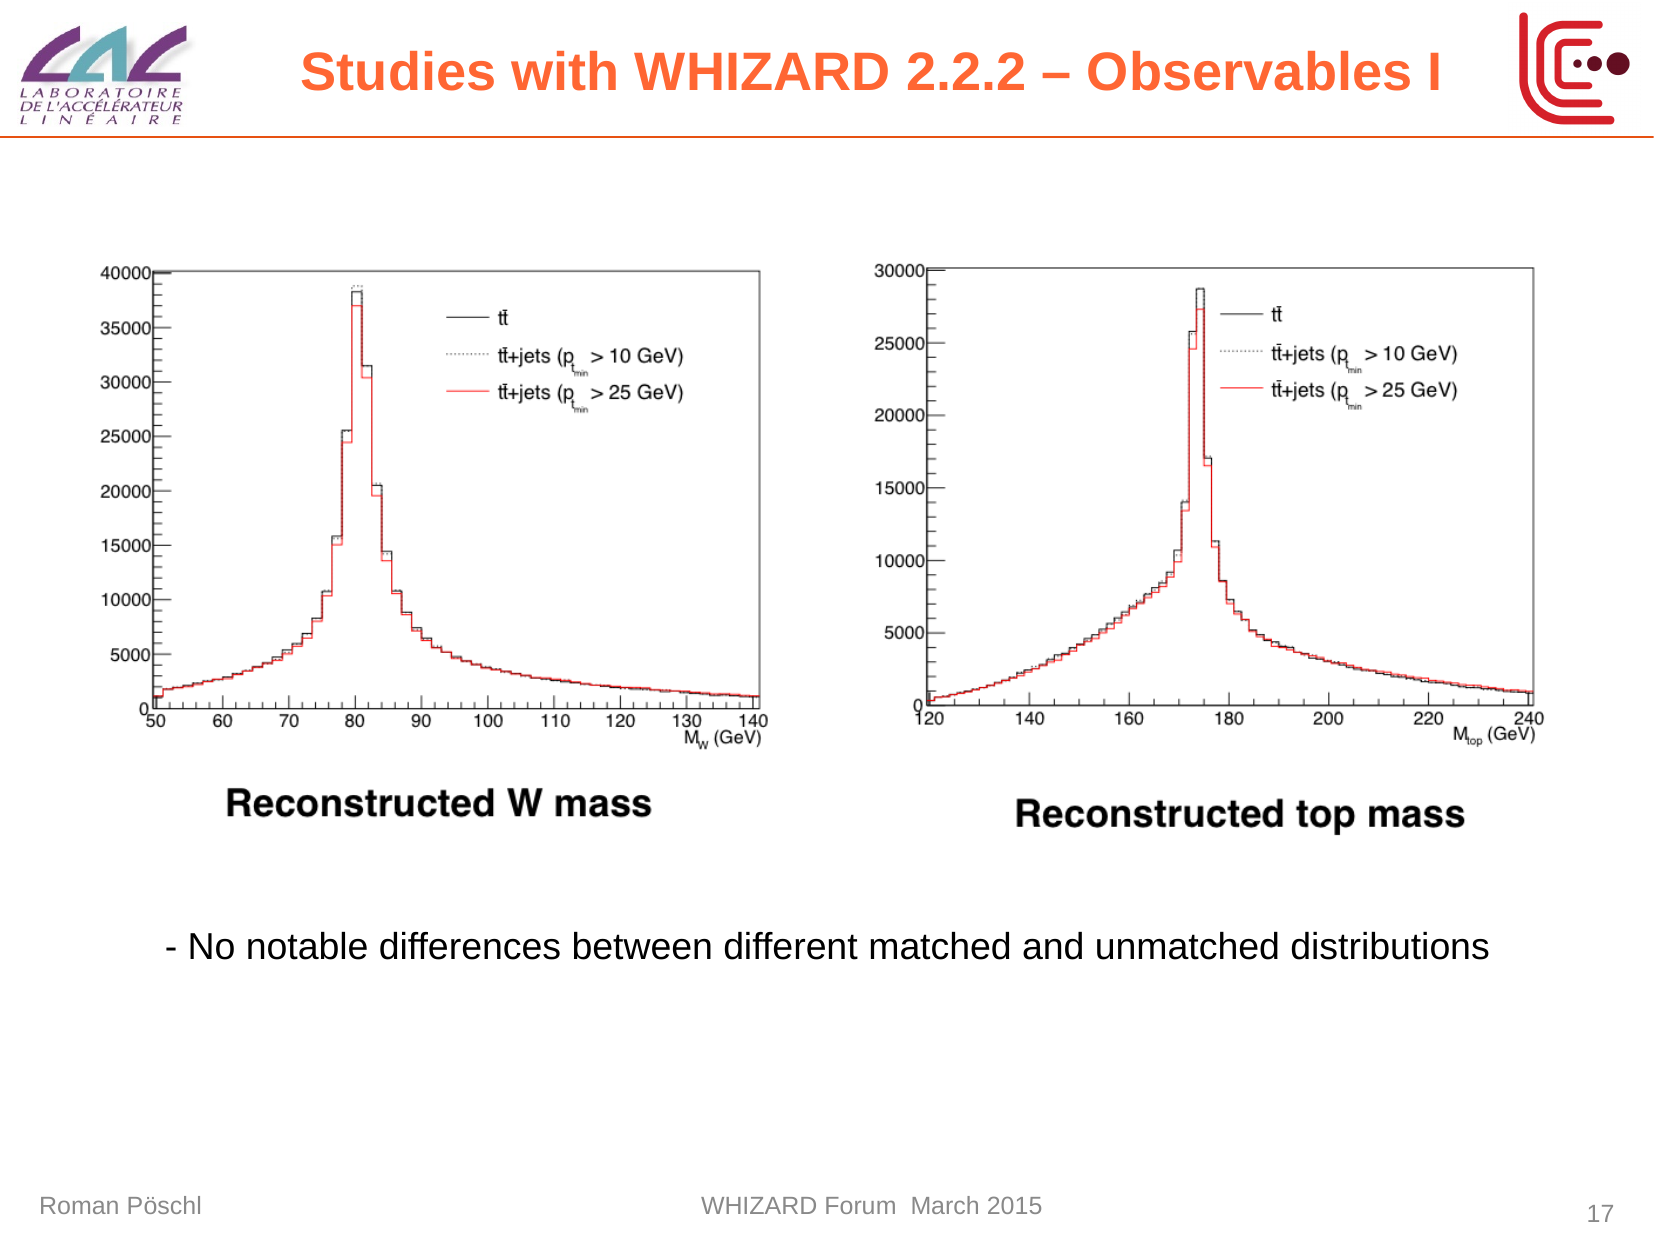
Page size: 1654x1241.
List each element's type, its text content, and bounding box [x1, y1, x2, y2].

picture [17, 22, 199, 127]
title Studies with WHIZARD 2.2.2 – Observables I [128, 29, 1617, 113]
picture [57, 224, 1591, 888]
text_box - No notable differences between different matched and unmatched distributions [150, 918, 1510, 976]
picture [1508, 2, 1641, 135]
